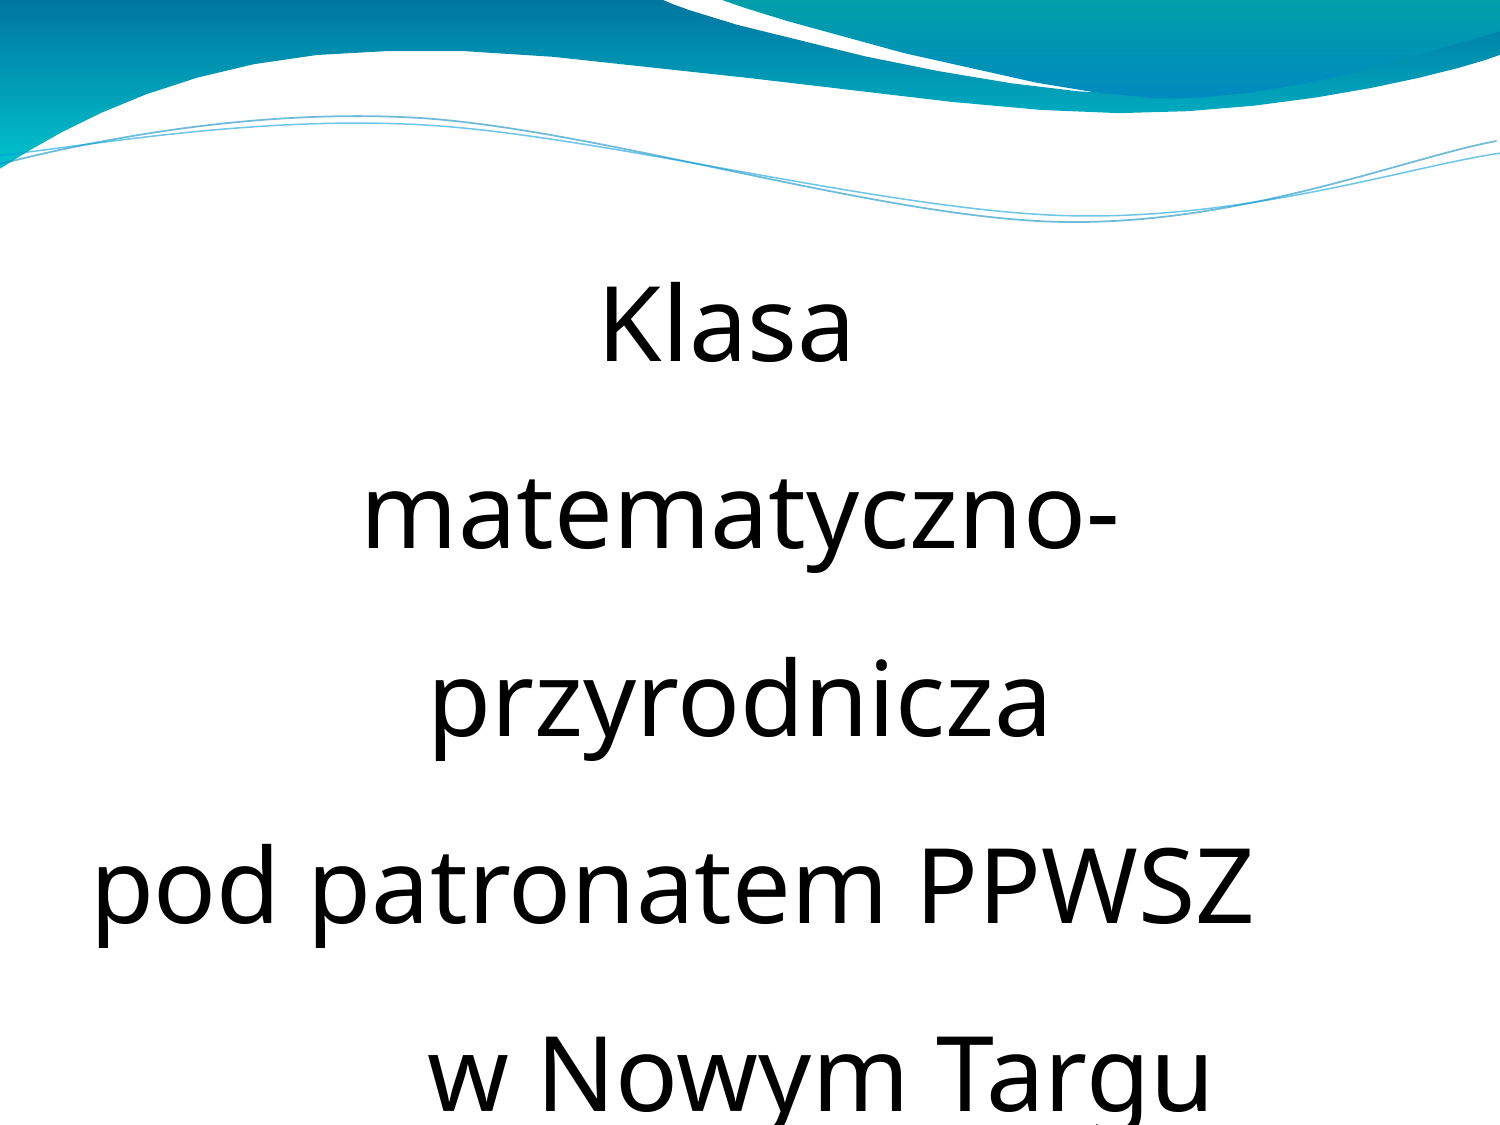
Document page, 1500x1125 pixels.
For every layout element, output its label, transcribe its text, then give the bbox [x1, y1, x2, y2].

title Klasa matematyczno-przyrodnicza pod patronatem PPWSZ w Nowym Targu [70, 187, 1411, 929]
